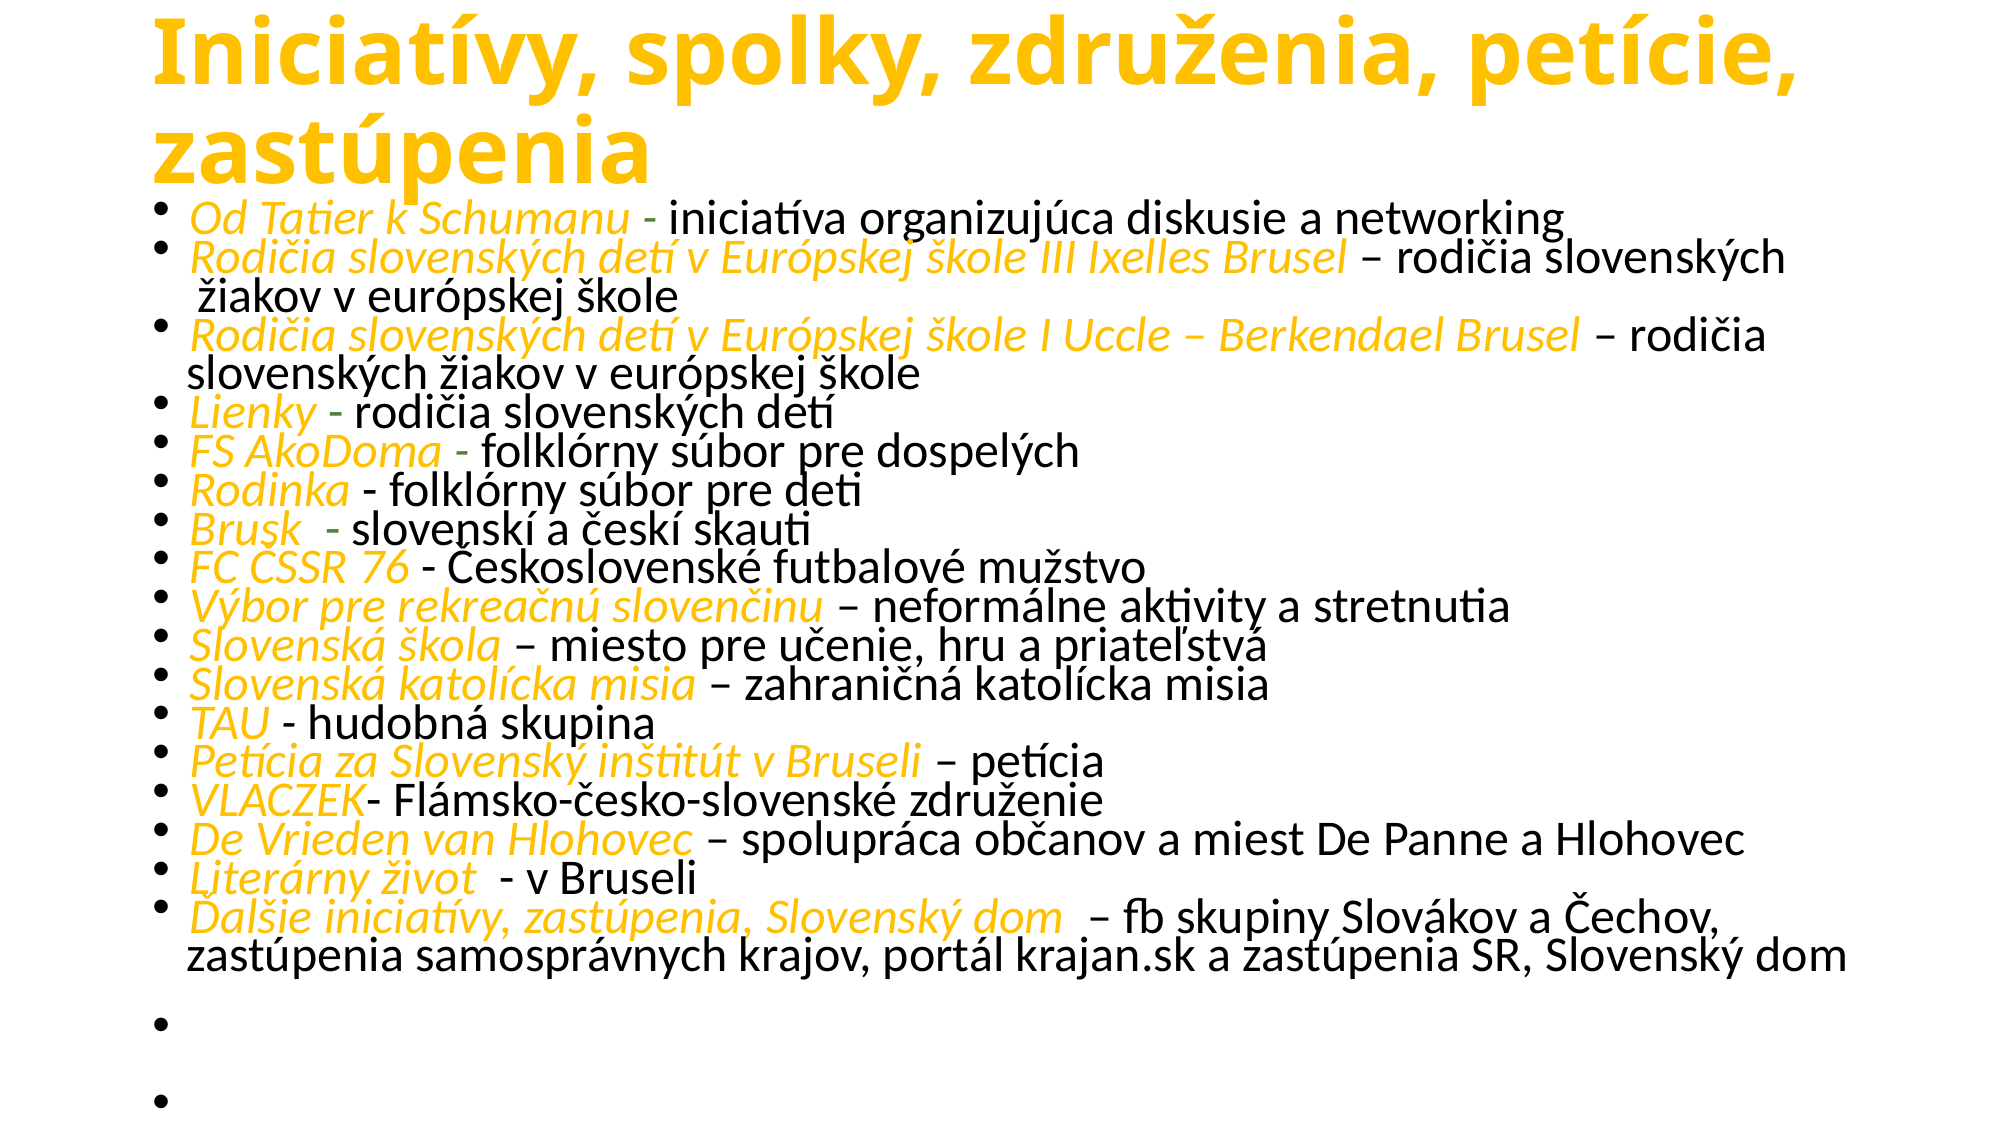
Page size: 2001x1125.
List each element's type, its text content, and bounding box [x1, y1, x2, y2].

title Iniciatívy, spolky, združenia, petície, zastúpenia [137, 0, 1863, 212]
list Od Tatier k Schumanu - iniciatíva organizujúca diskusie a networking Rodičia slovenských detí v Európskej škole III Ixelles Brusel – rodičia slovenských žiakov v európskej škole Rodičia slovenských detí v Európskej škole I Uccle – Berkendael Brusel – rodičia slovenských žiakov v európskej škole Lienky - rodičia slovenských detí FS AkoDoma - folklórny súbor pre dospelých Rodinka - folklórny súbor pre deti Brusk - slovenskí a českí skauti FC ČSSR 76 - Československé futbalové mužstvo Výbor pre rekreačnú slovenčinu – neformálne aktivity a stretnutia Slovenská škola – miesto pre učenie, hru a priateľstvá Slovenská katolícka misia – zahraničná katolícka misia TAU - hudobná skupina Petícia za Slovenský inštitút v Bruseli – petícia VLACZEK- Flámsko-česko-slovenské združenie De Vrieden van Hlohovec – spolupráca občanov a miest De Panne a Hlohovec Literárny život - v Bruseli Ďalšie iniciatívy, zastúpenia, Slovenský dom – fb skupiny Slovákov a Čechov, zastúpenia samosprávnych krajov, portál krajan.sk a zastúpenia SR, Slovenský dom [137, 212, 1900, 1052]
